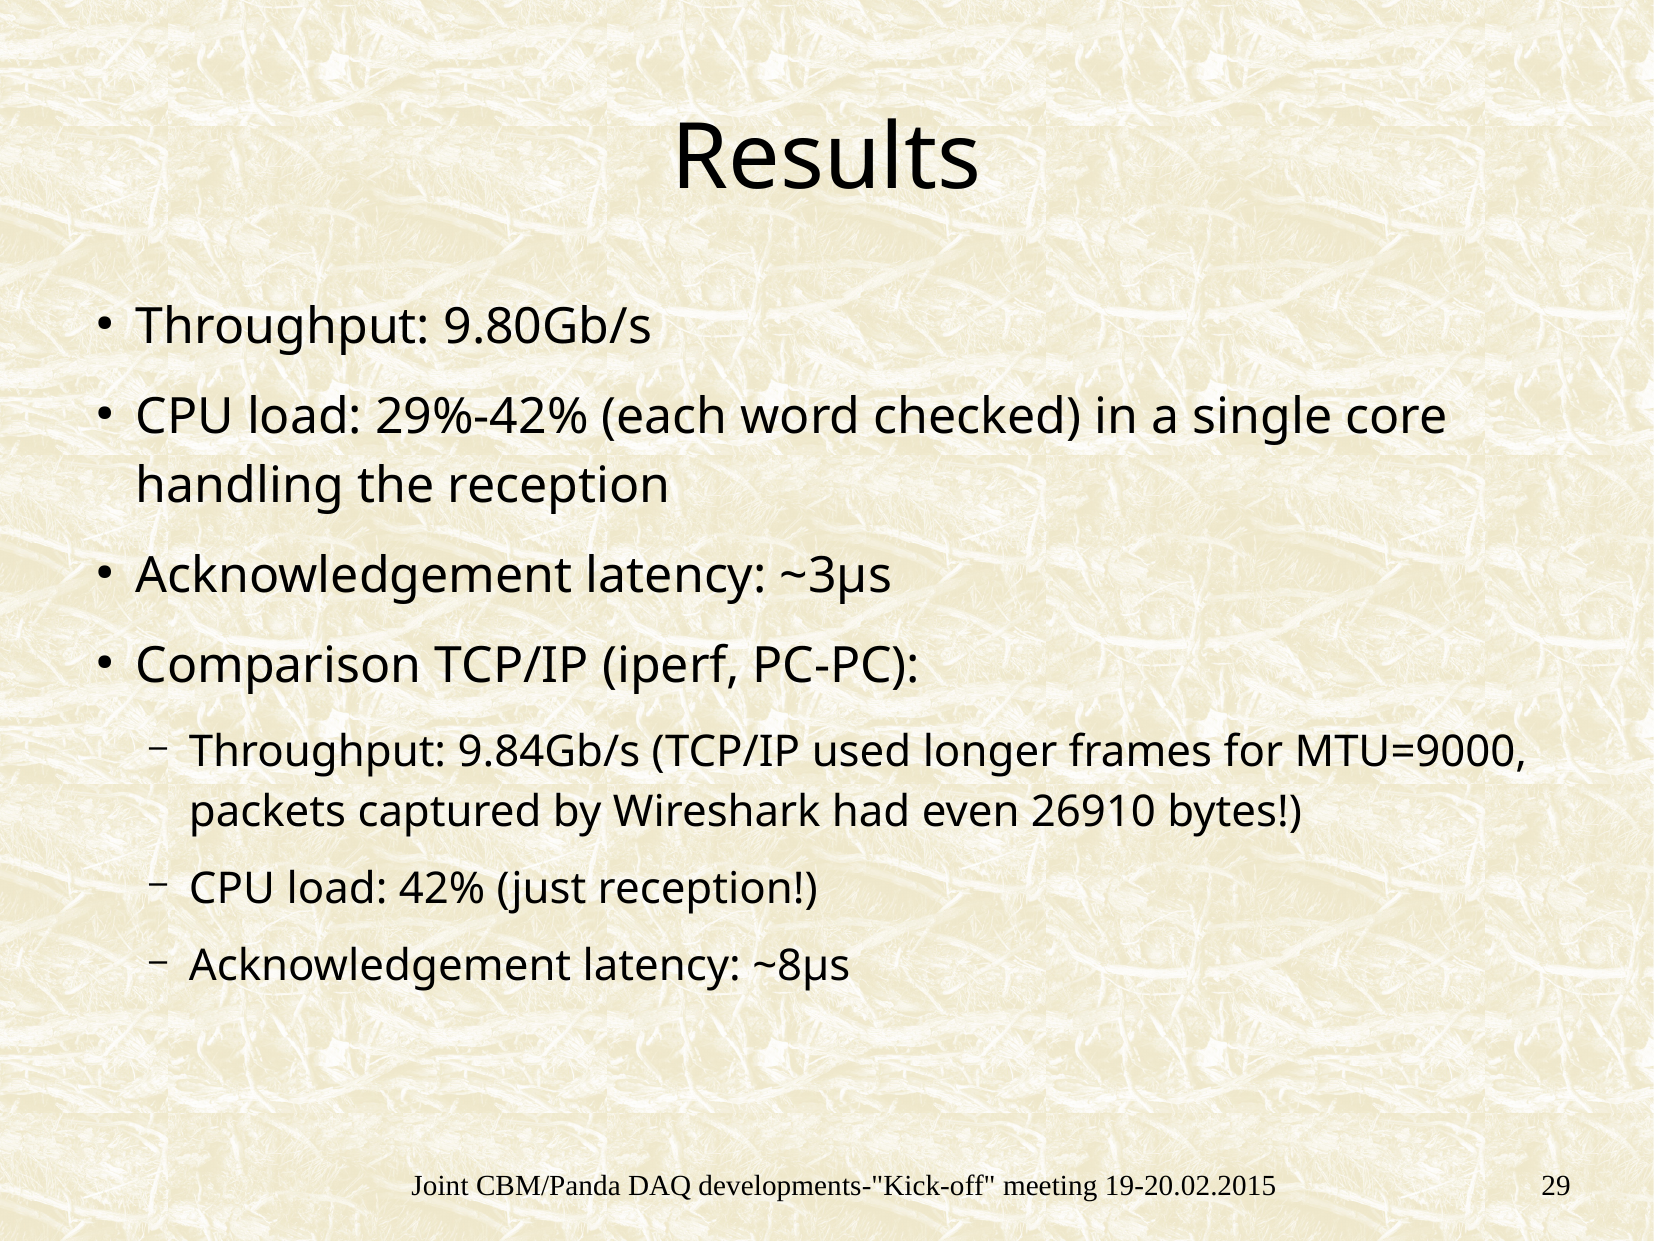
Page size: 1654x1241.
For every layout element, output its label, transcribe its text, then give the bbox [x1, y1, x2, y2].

list Throughput: 9.80Gb/s CPU load: 29%-42% (each word checked) in a single core handling the reception Acknowledgement latency: ~3µs Comparison TCP/IP (iperf, PC-PC): Throughput: 9.84Gb/s (TCP/IP used longer frames for MTU=9000, packets captured by Wireshark had even 26910 bytes!) CPU load: 42% (just reception!) Acknowledgement latency: ~8µs [82, 290, 1538, 1010]
title Results [82, 49, 1571, 257]
picture [0, 0, 1654, 1241]
